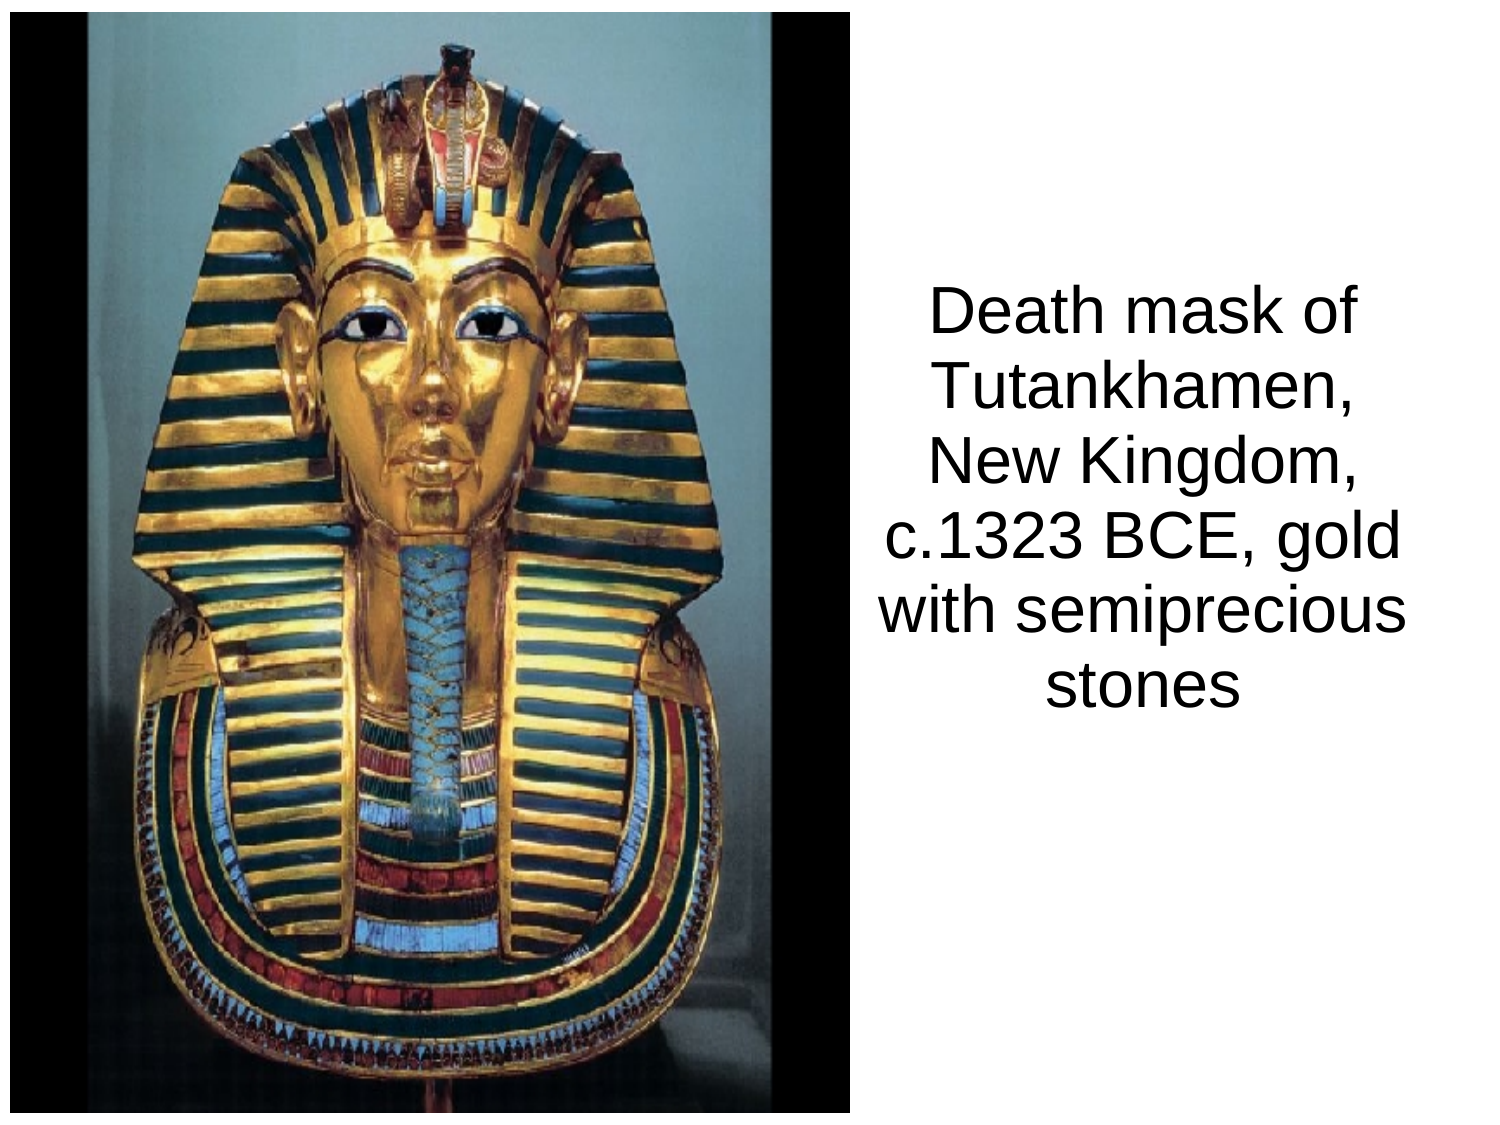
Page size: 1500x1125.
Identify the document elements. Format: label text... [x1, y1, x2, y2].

picture [10, 12, 850, 1113]
title Death mask of Tutankhamen, New Kingdom, c.1323 BCE, gold with semiprecious stones [862, 45, 1425, 951]
